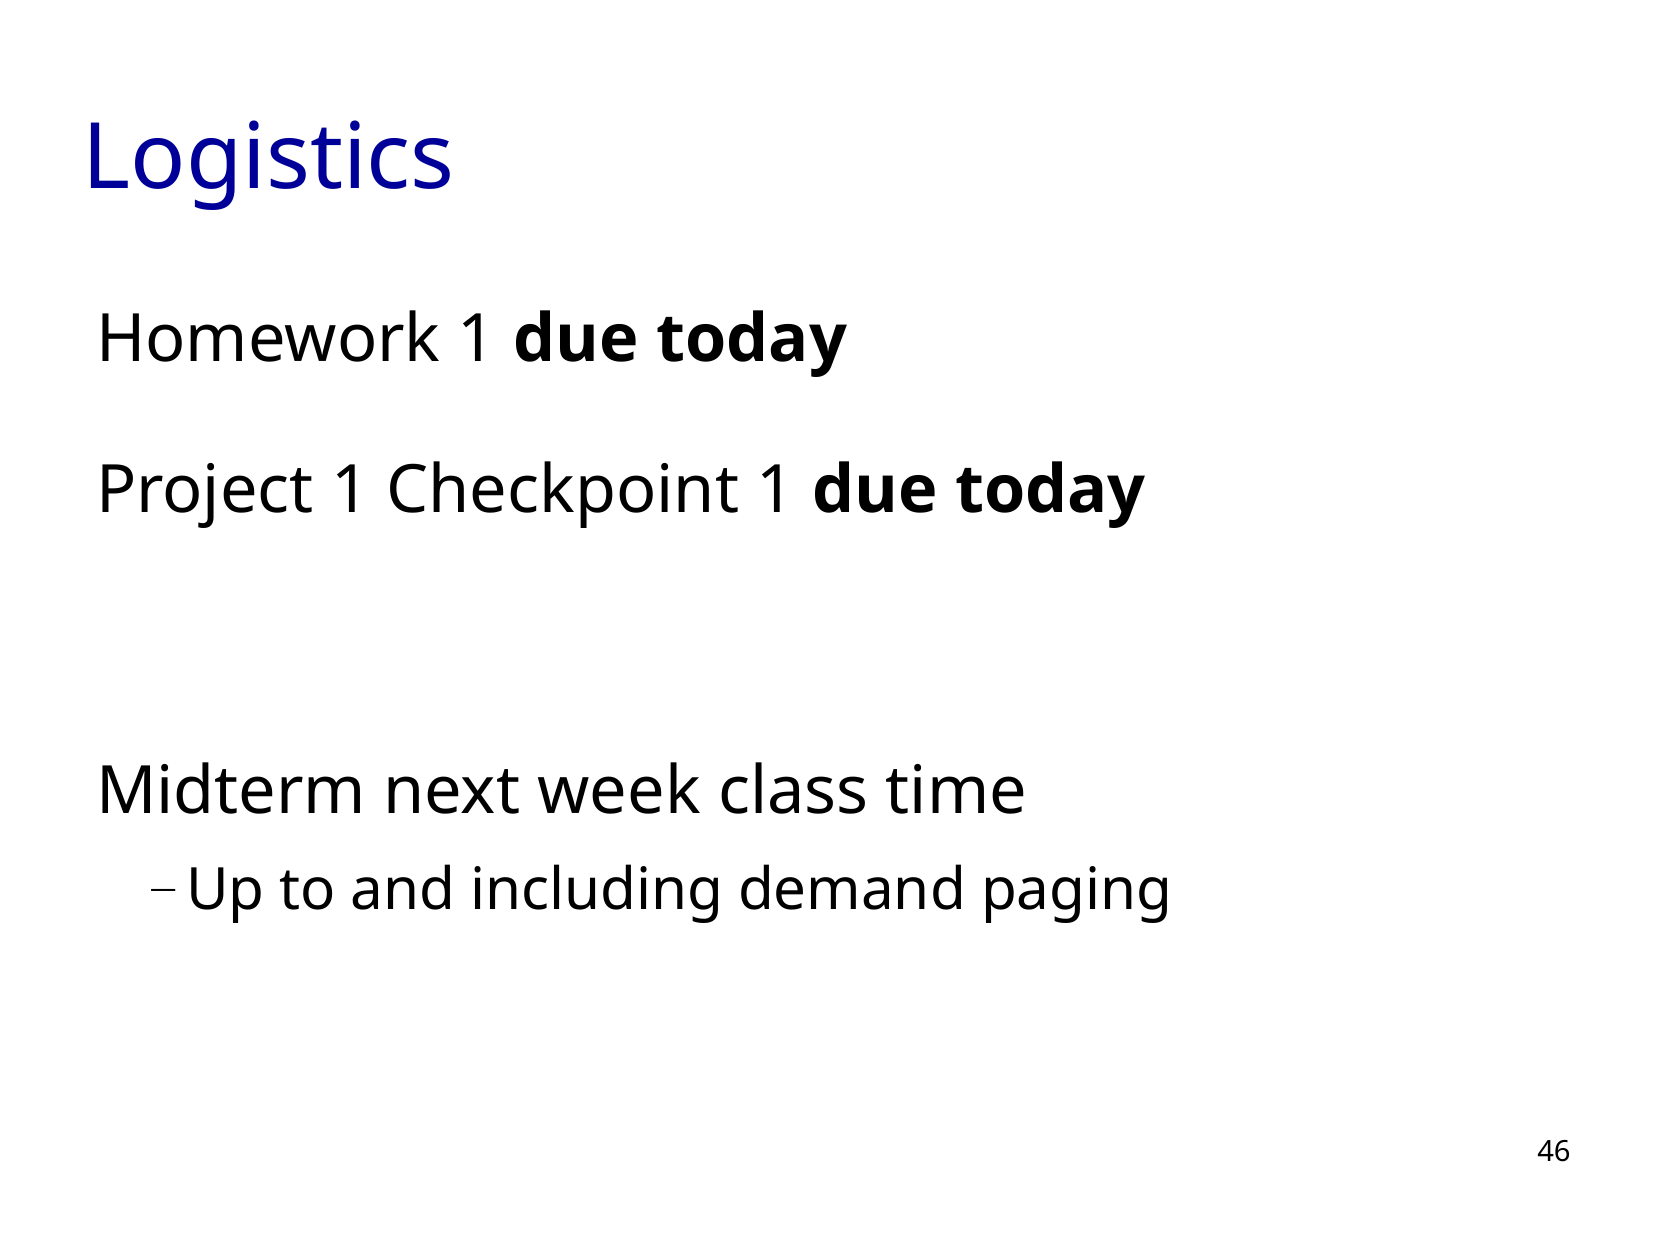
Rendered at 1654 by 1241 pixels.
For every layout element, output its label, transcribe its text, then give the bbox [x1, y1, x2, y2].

list Homework 1 due today Project 1 Checkpoint 1 due today Midterm next week class time Up to and including demand paging [60, 290, 1571, 1096]
title Logistics [82, 49, 1571, 257]
